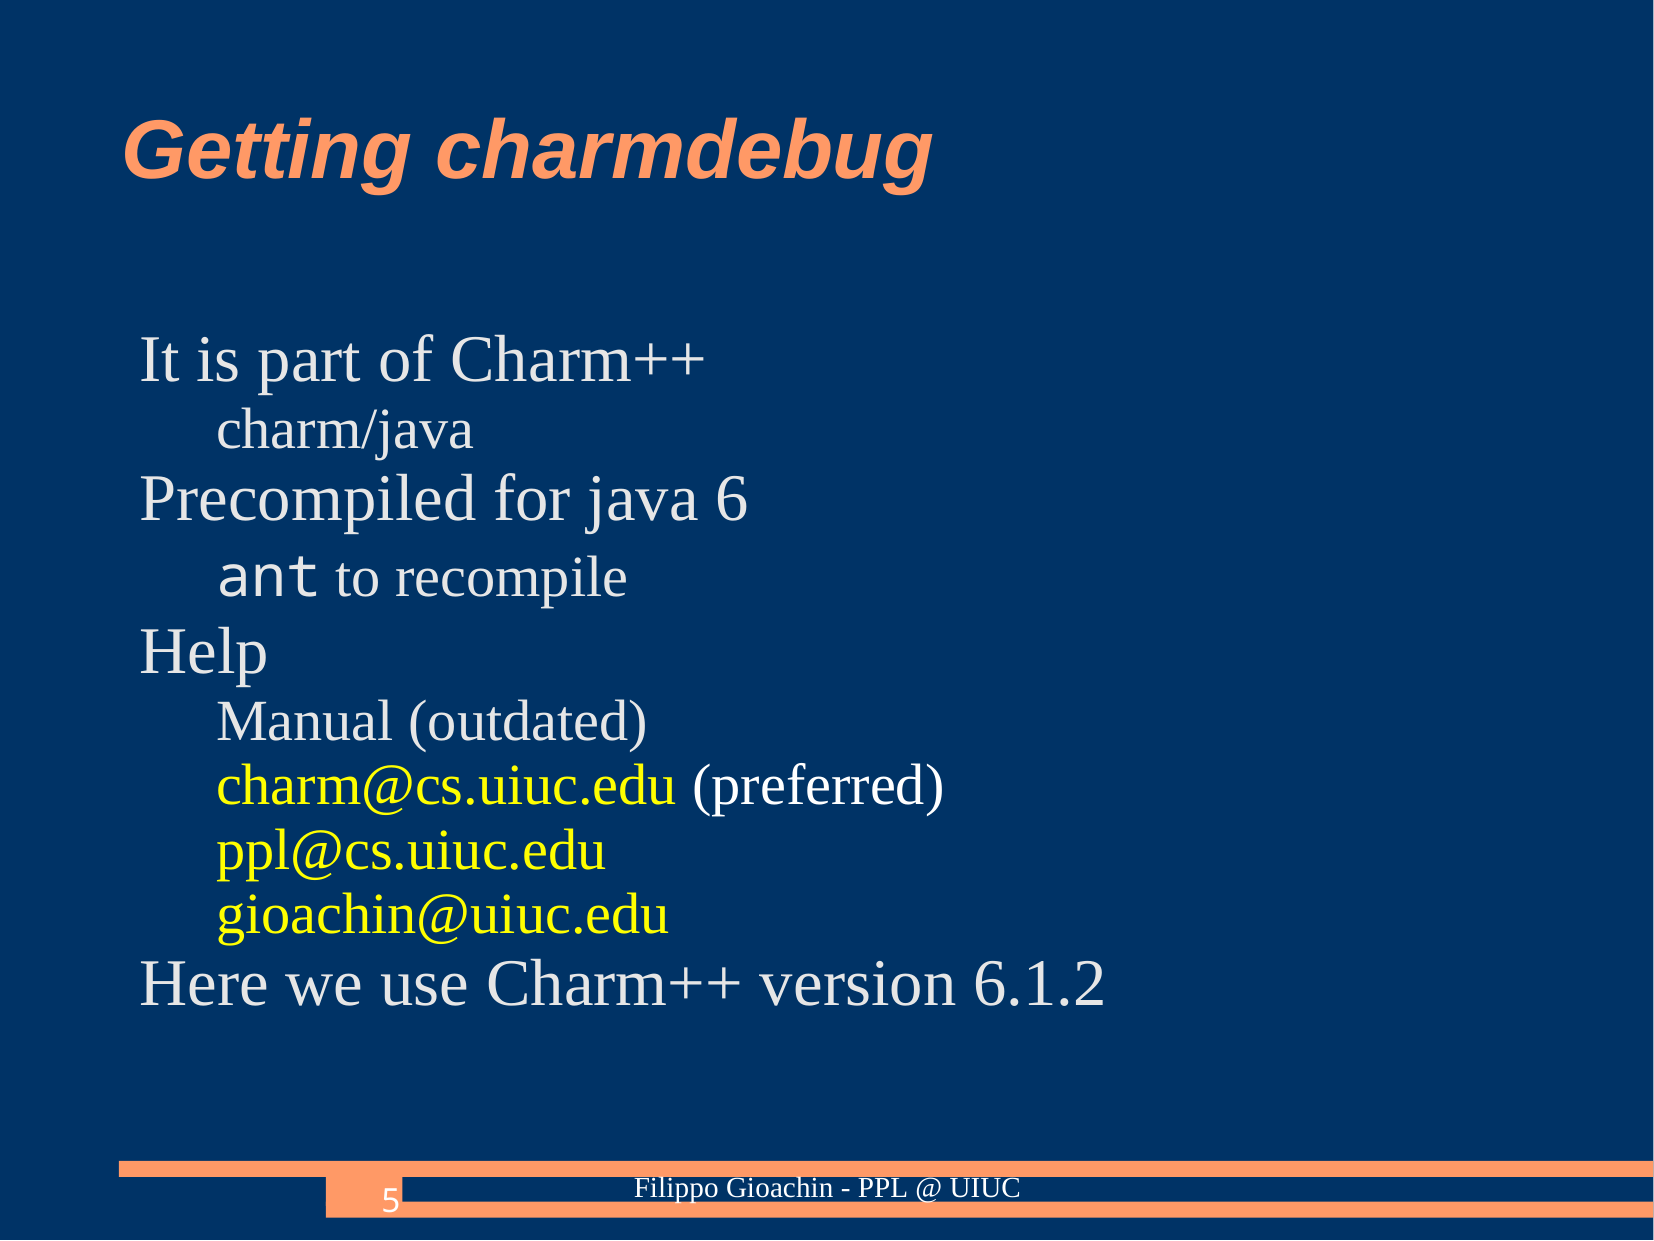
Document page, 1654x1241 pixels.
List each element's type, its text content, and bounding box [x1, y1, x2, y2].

title Getting charmdebug [121, 46, 1534, 254]
list It is part of Charm++ charm/java Precompiled for java 6 ant to recompile Help Manual (outdated) charm@cs.uiuc.edu (preferred) ppl@cs.uiuc.edu gioachin@uiuc.edu Here we use Charm++ version 6.1.2 [121, 322, 1561, 1118]
